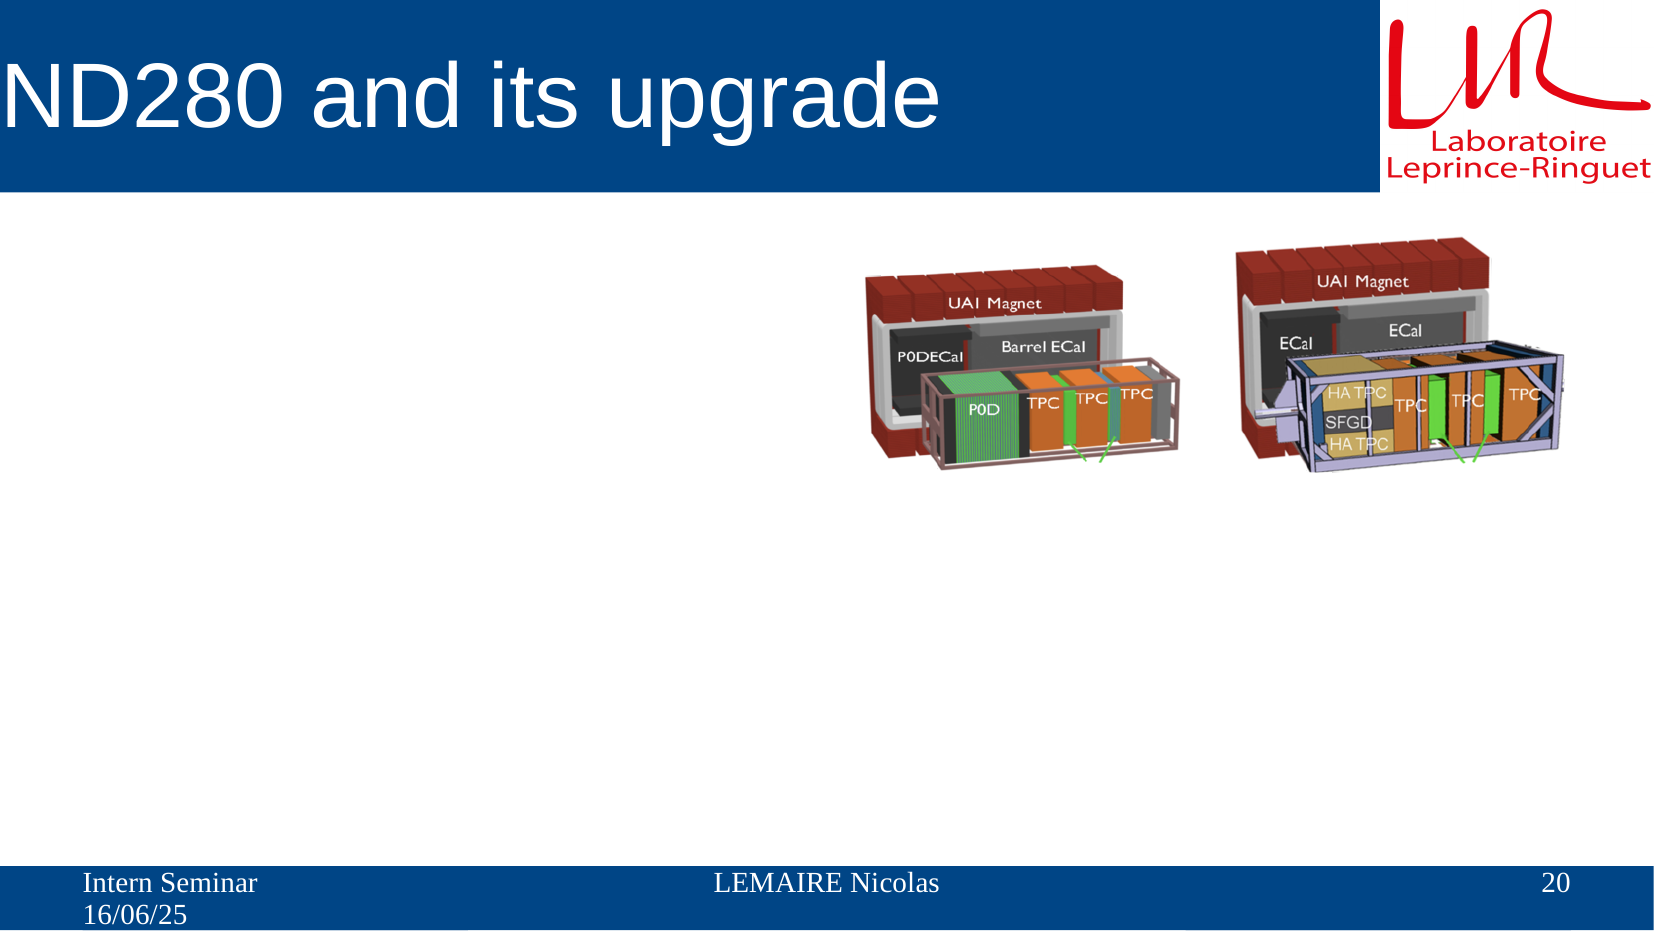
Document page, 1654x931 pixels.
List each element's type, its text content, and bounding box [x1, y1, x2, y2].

picture [1380, 0, 1654, 193]
picture [864, 236, 1565, 473]
title ND280 and its upgrade [0, 0, 1380, 193]
